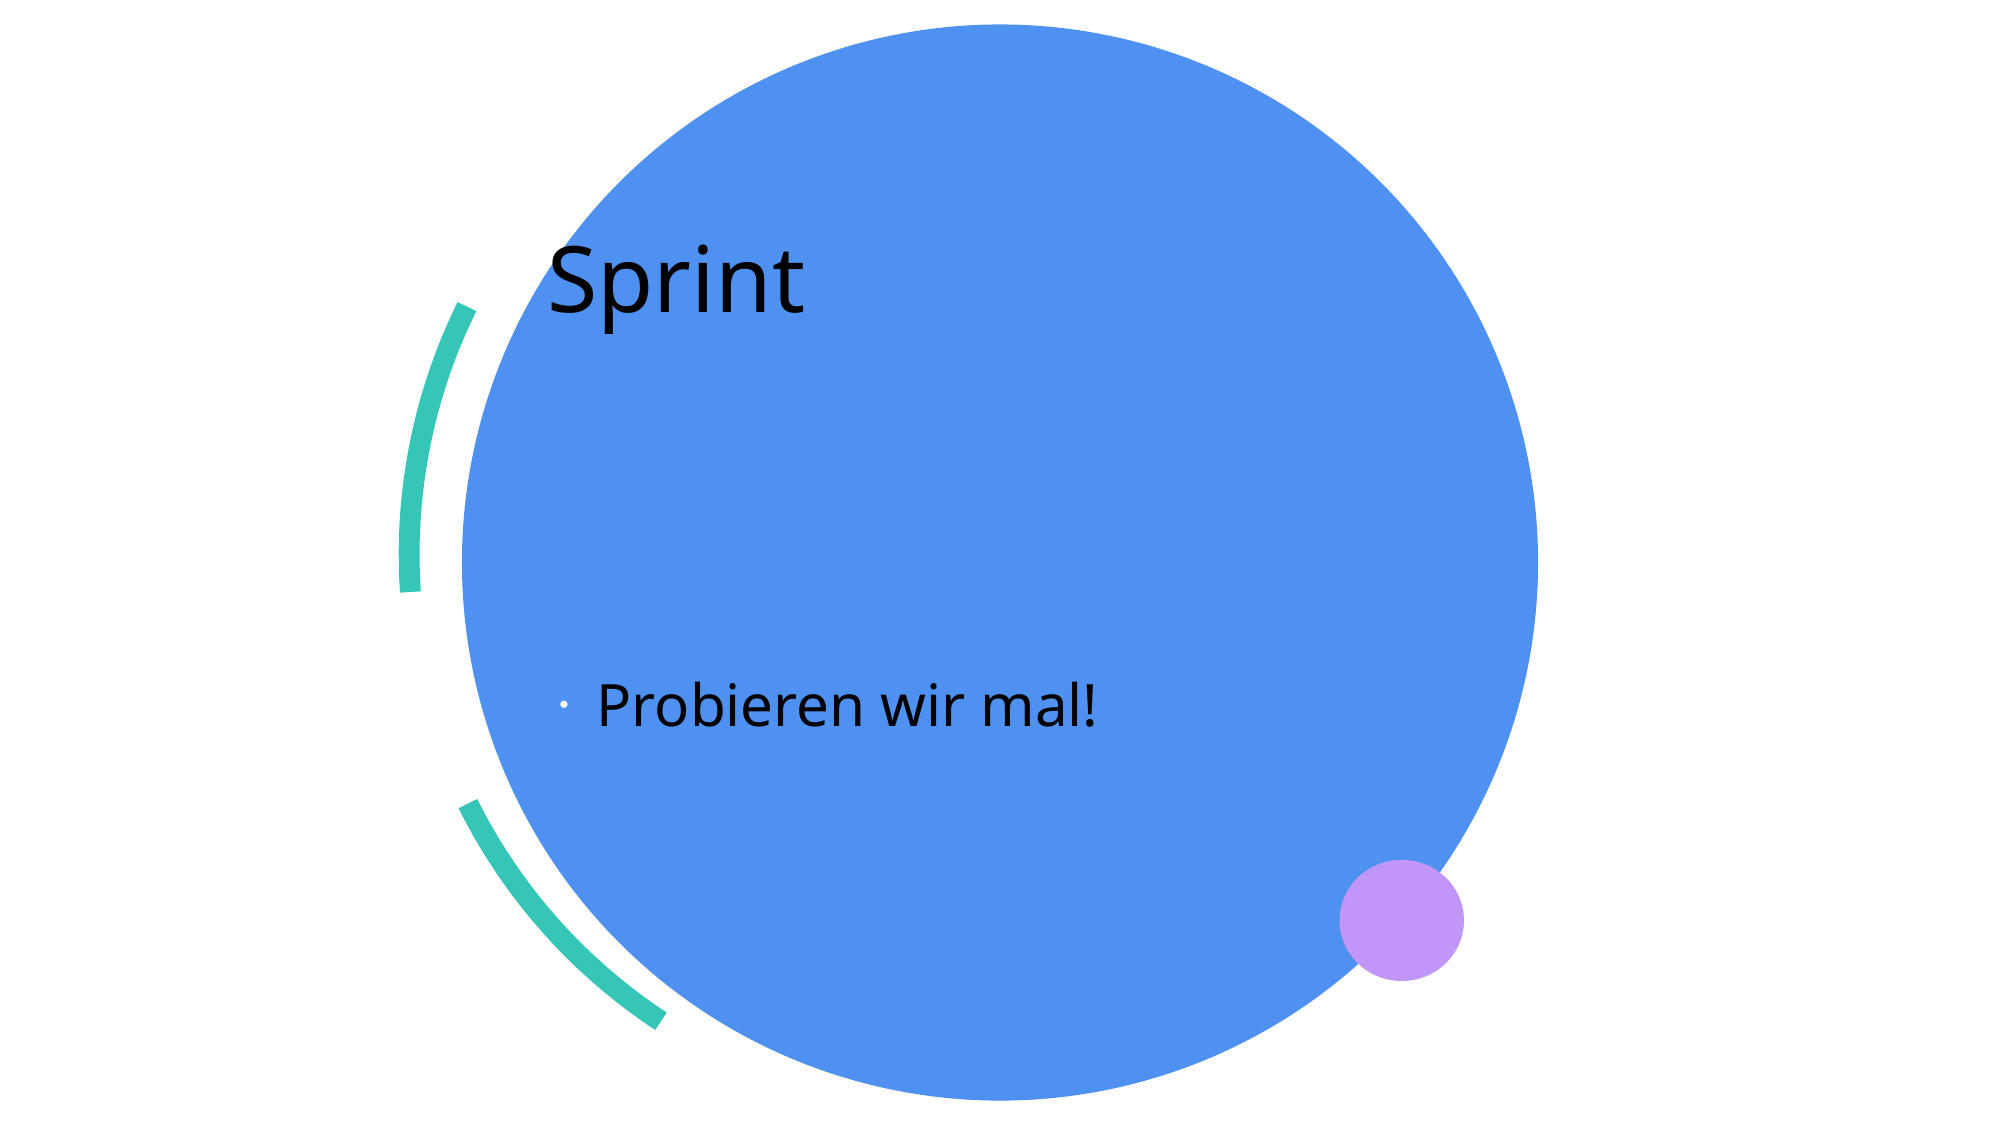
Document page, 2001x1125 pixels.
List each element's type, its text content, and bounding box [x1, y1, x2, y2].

list Probieren wir mal! [544, 668, 1457, 921]
title Sprint [532, 226, 1468, 639]
